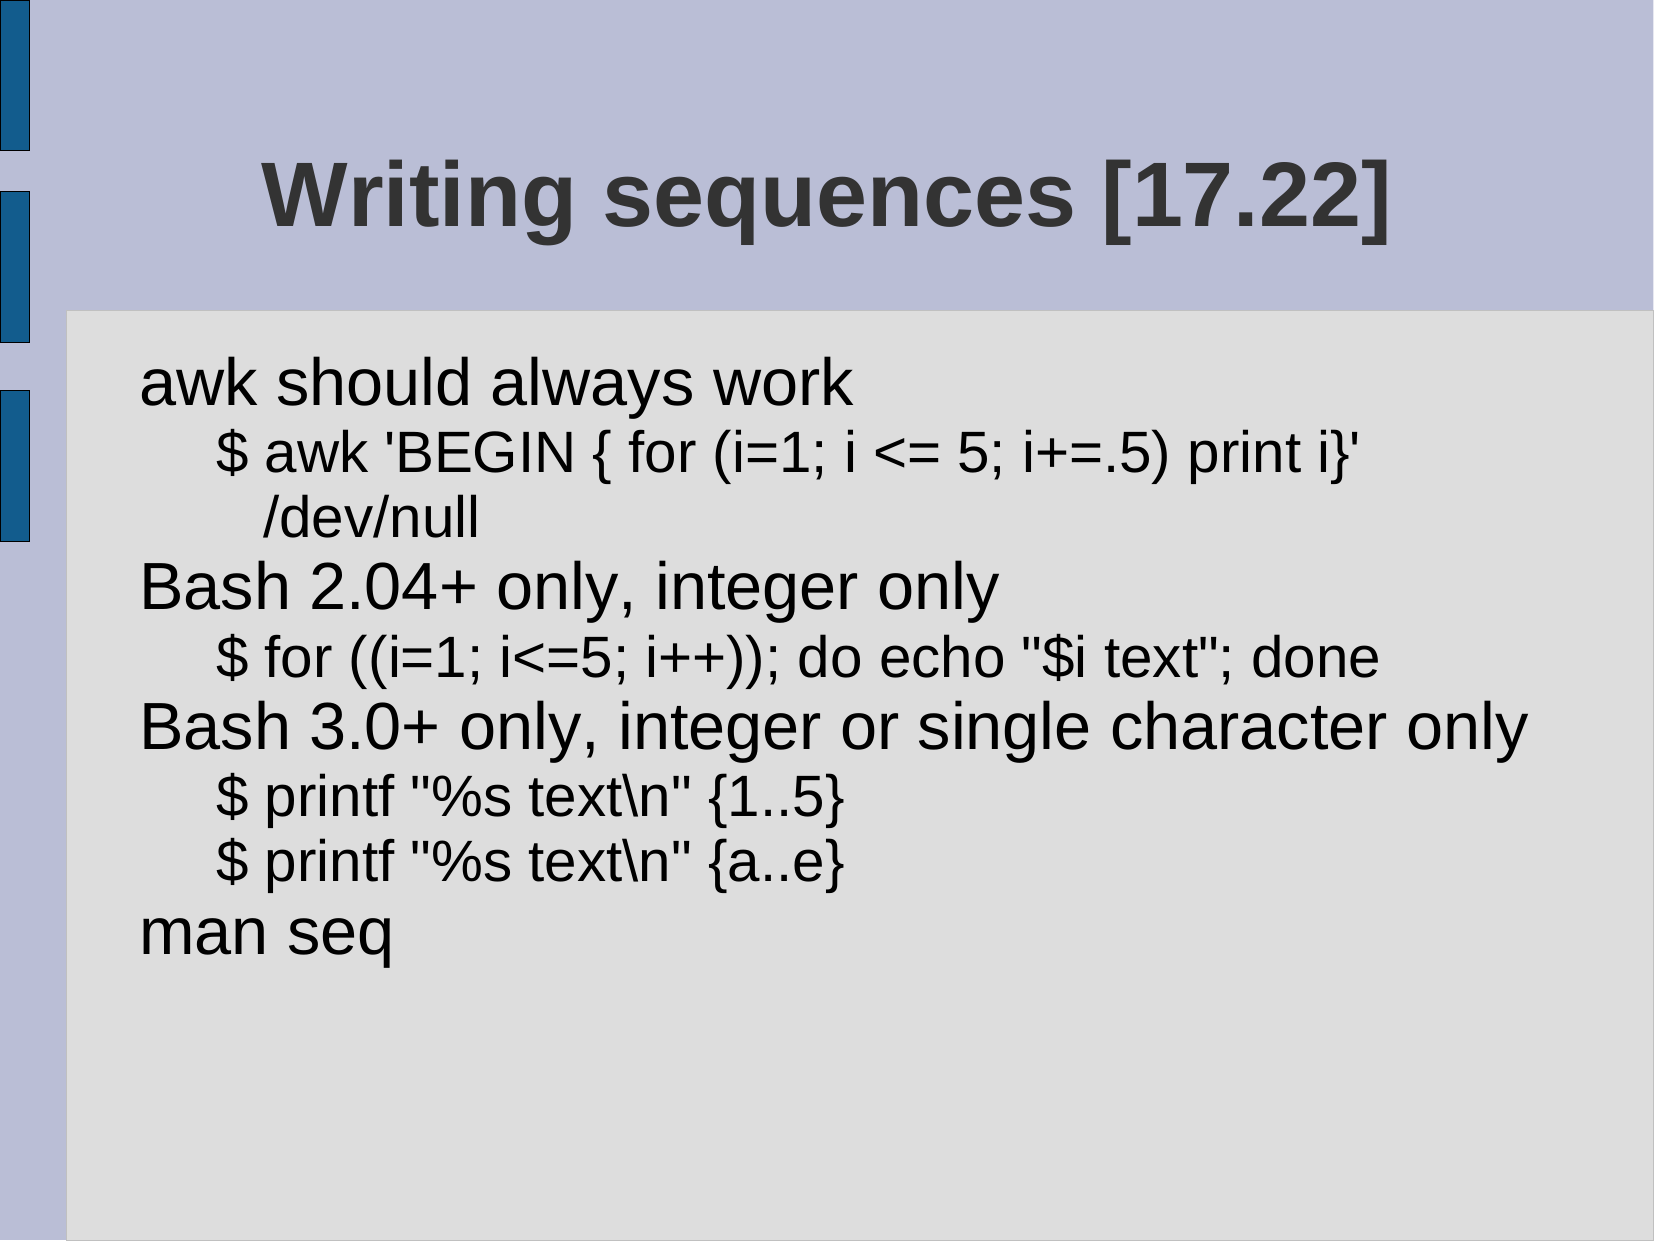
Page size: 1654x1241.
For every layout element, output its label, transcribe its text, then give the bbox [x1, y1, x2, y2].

list awk should always work $ awk 'BEGIN { for (i=1; i <= 5; i+=.5) print i}' /dev/null Bash 2.04+ only, integer only $ for ((i=1; i<=5; i++)); do echo "$i text"; done Bash 3.0+ only, integer or single character only $ printf "%s text\n" {1..5} $ printf "%s text\n" {a..e} man seq [121, 344, 1534, 1112]
title Writing sequences [17.22] [121, 98, 1534, 291]
